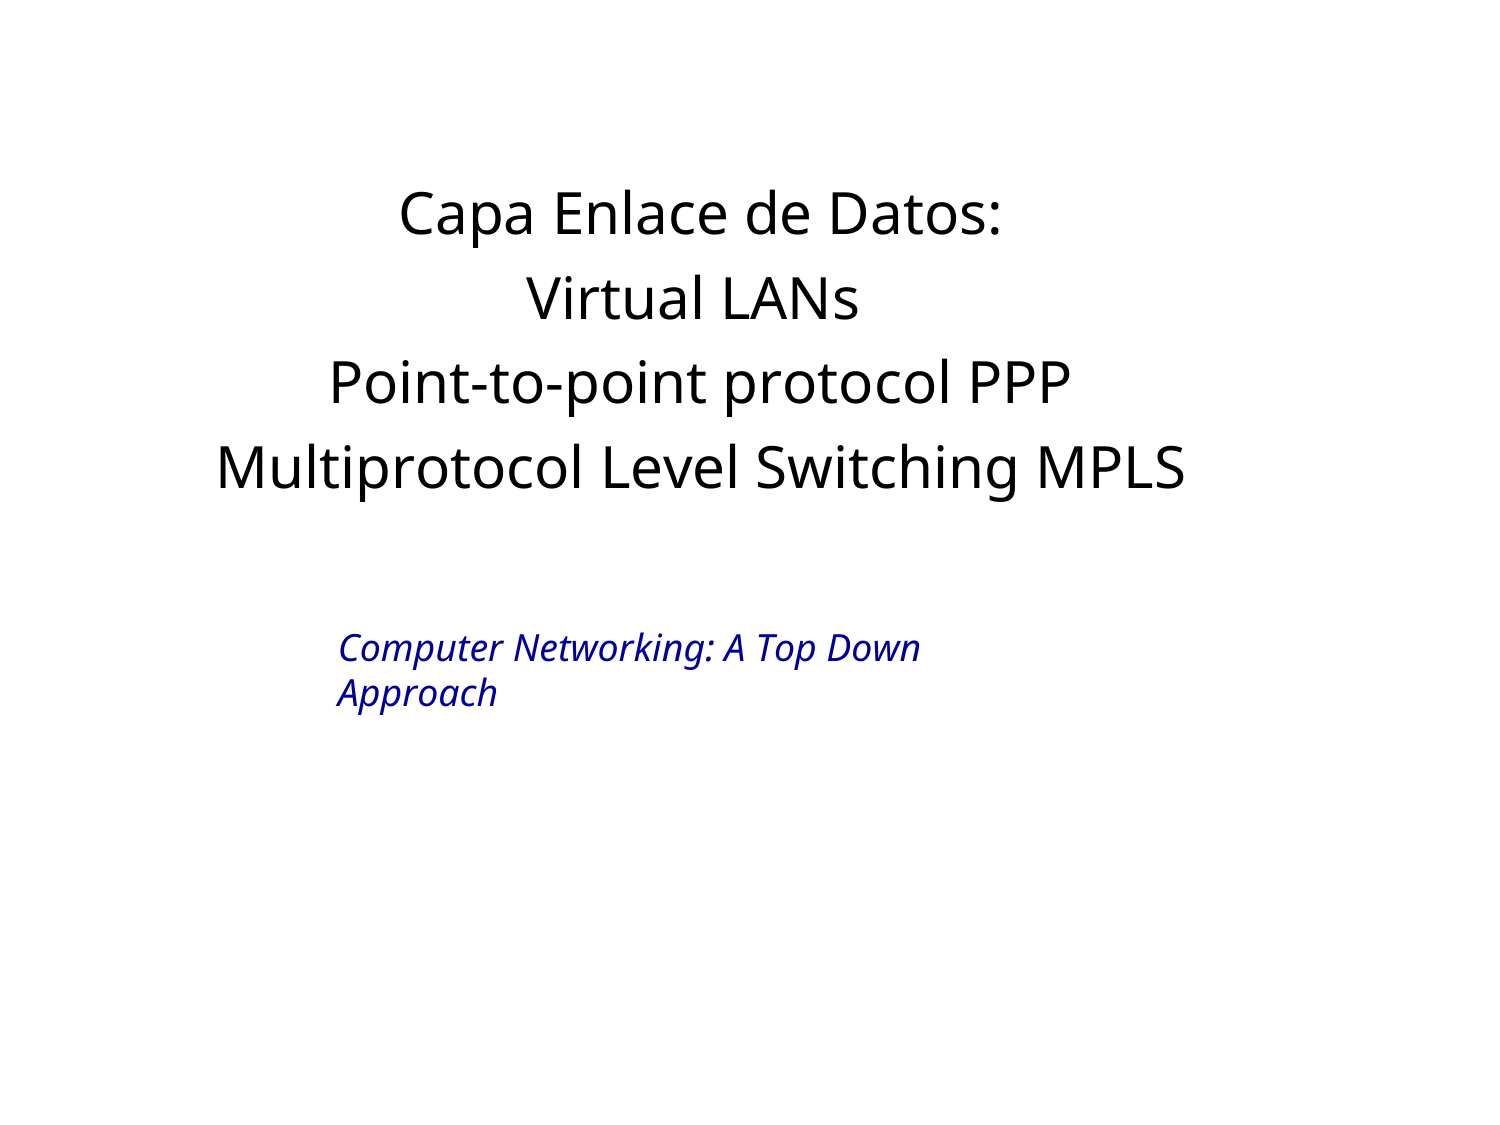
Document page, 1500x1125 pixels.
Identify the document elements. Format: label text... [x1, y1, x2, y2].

text_box Computer Networking: A Top Down Approach [323, 594, 949, 789]
subtitle Capa Enlace de Datos: Virtual LANs Point-to-point protocol PPP Multiprotocol Level Switching MPLS [87, 104, 1315, 572]
